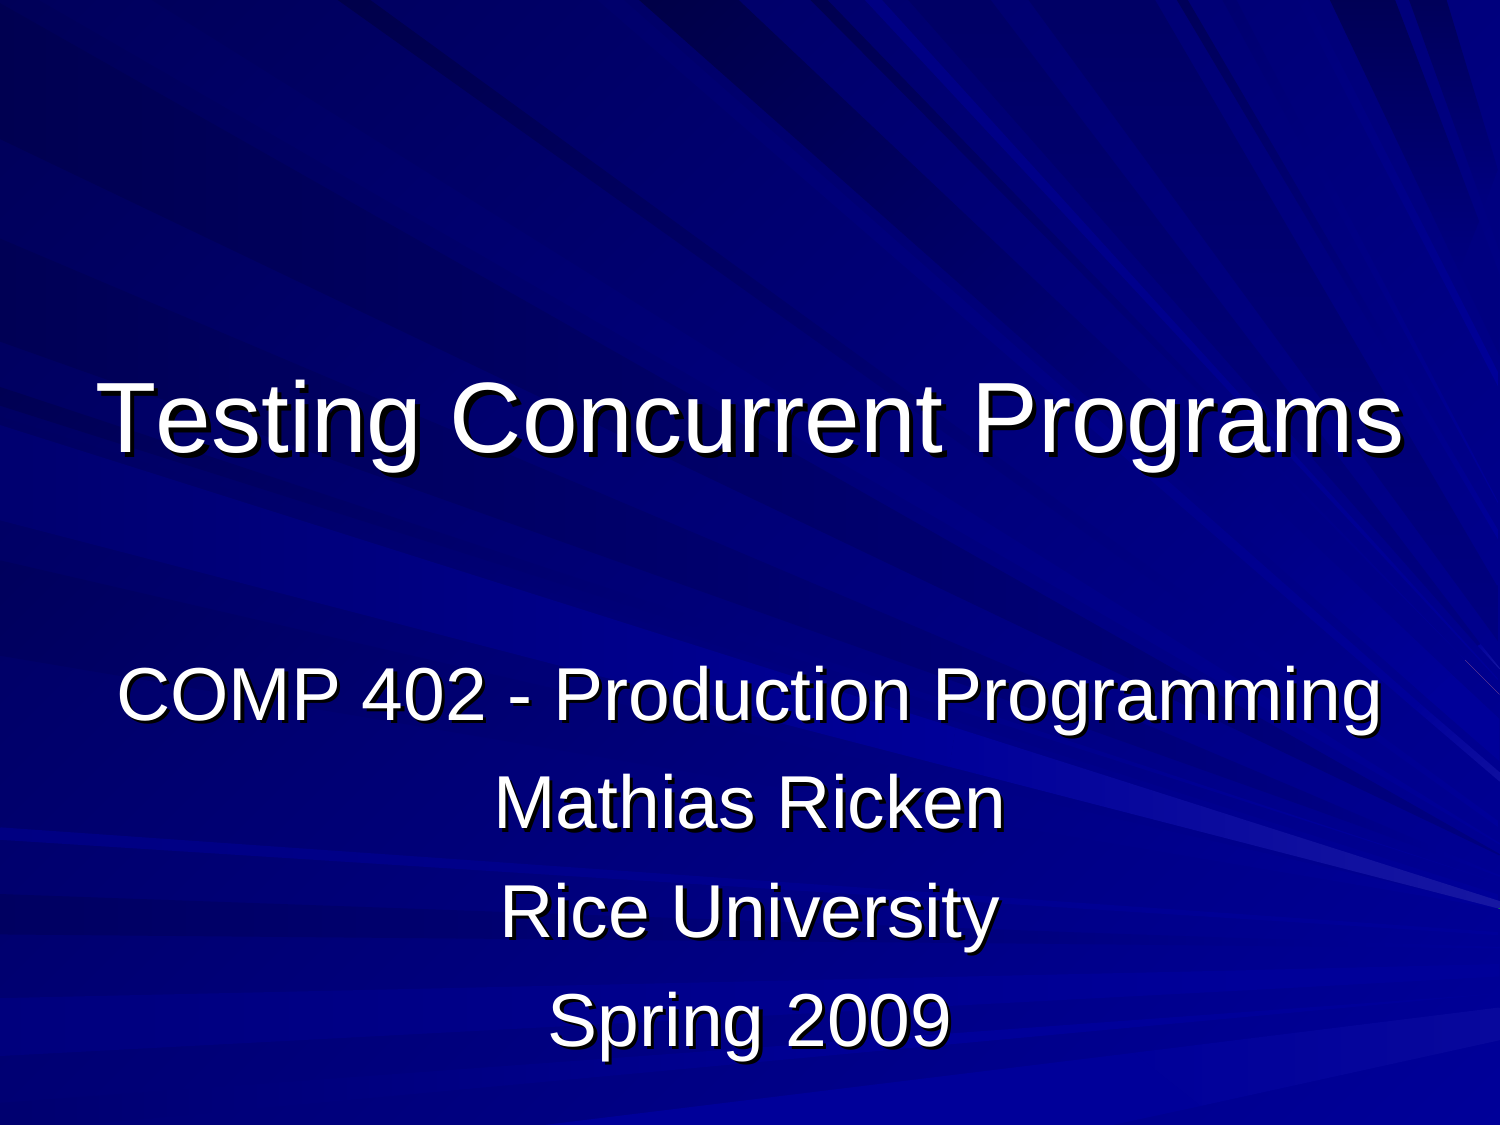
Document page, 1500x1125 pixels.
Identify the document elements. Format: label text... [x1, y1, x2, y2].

title Testing Concurrent Programs [75, 262, 1426, 563]
subtitle COMP 402 - Production Programming Mathias Ricken Rice University Spring 2009 [50, 637, 1451, 925]
